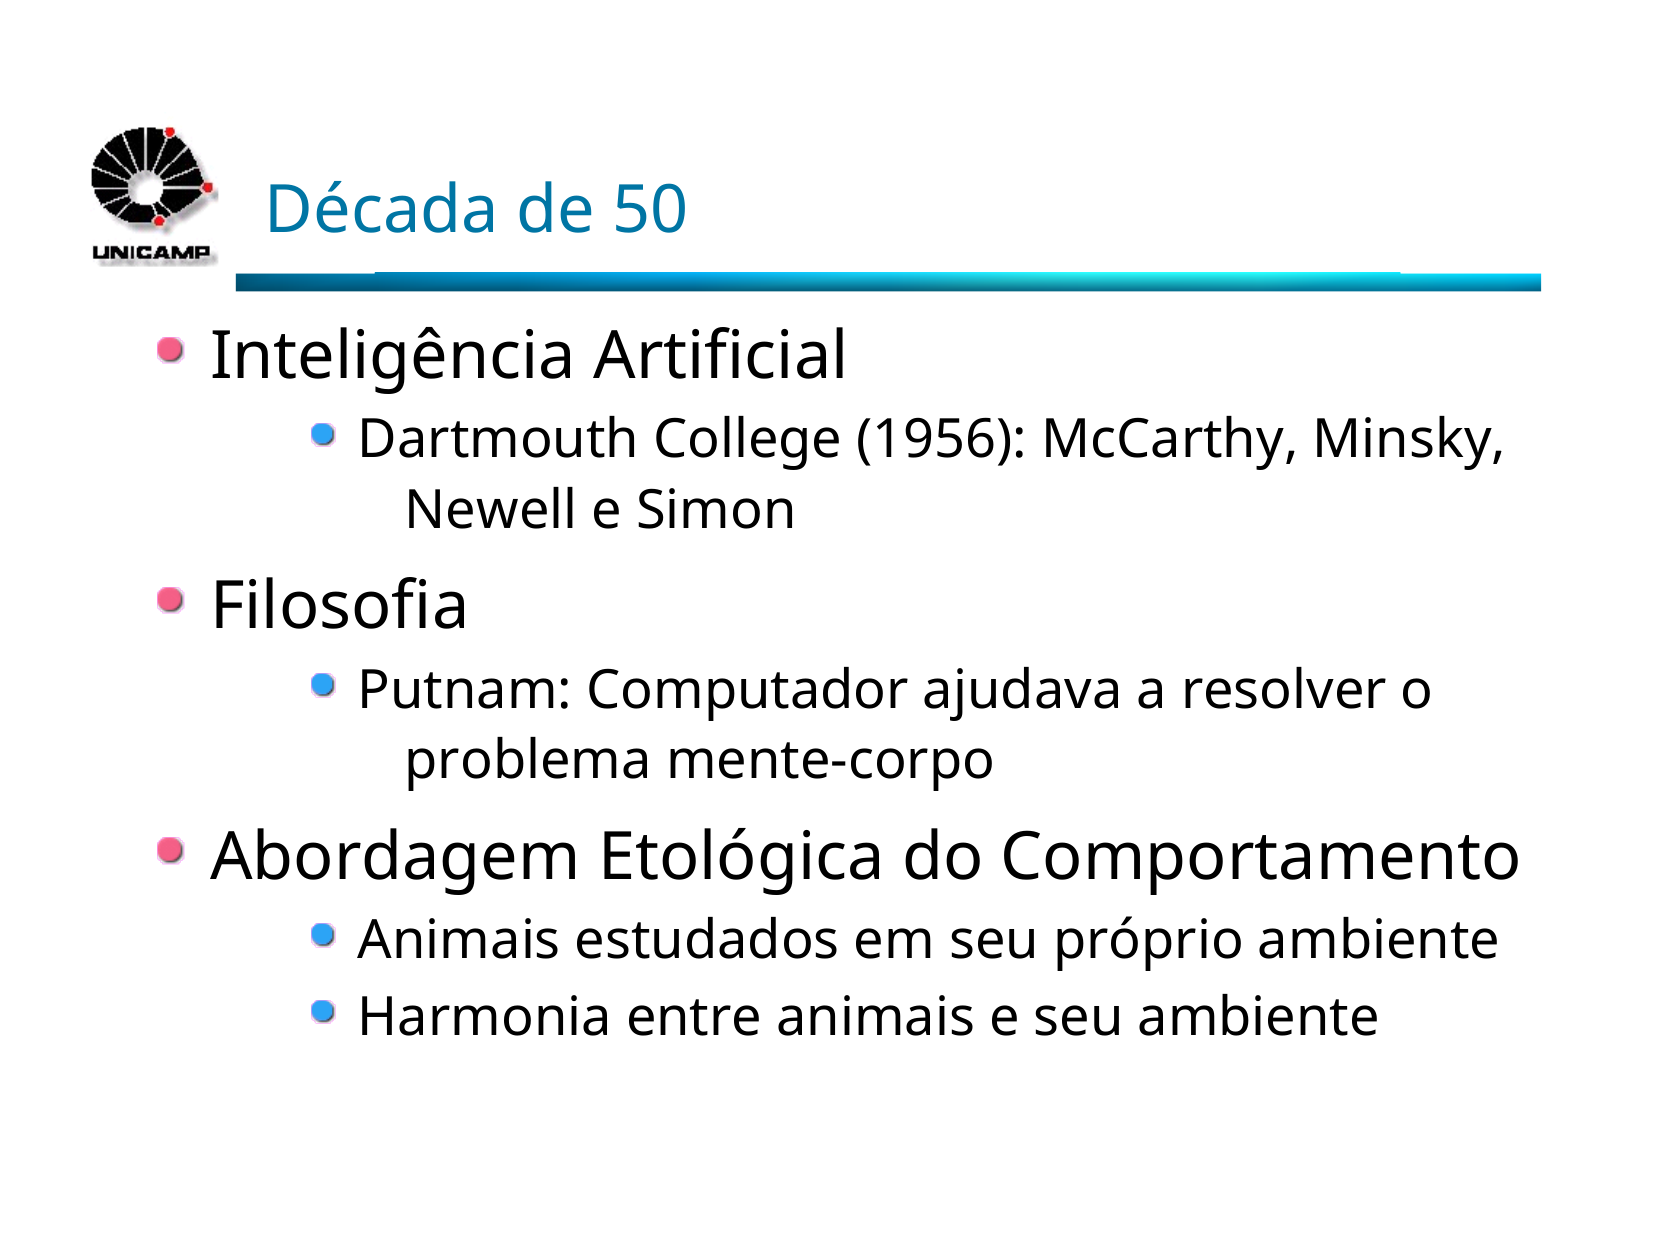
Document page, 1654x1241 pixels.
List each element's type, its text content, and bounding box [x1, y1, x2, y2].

list Inteligência Artificial Dartmouth College (1956): McCarthy, Minsky, Newell e Simon Filosofia Putnam: Computador ajudava a resolver o problema mente-corpo Abordagem Etológica do Comportamento Animais estudados em seu próprio ambiente Harmonia entre animais e seu ambiente [121, 309, 1534, 1182]
picture [125, 272, 1654, 295]
title Década de 50 [264, 42, 1534, 250]
